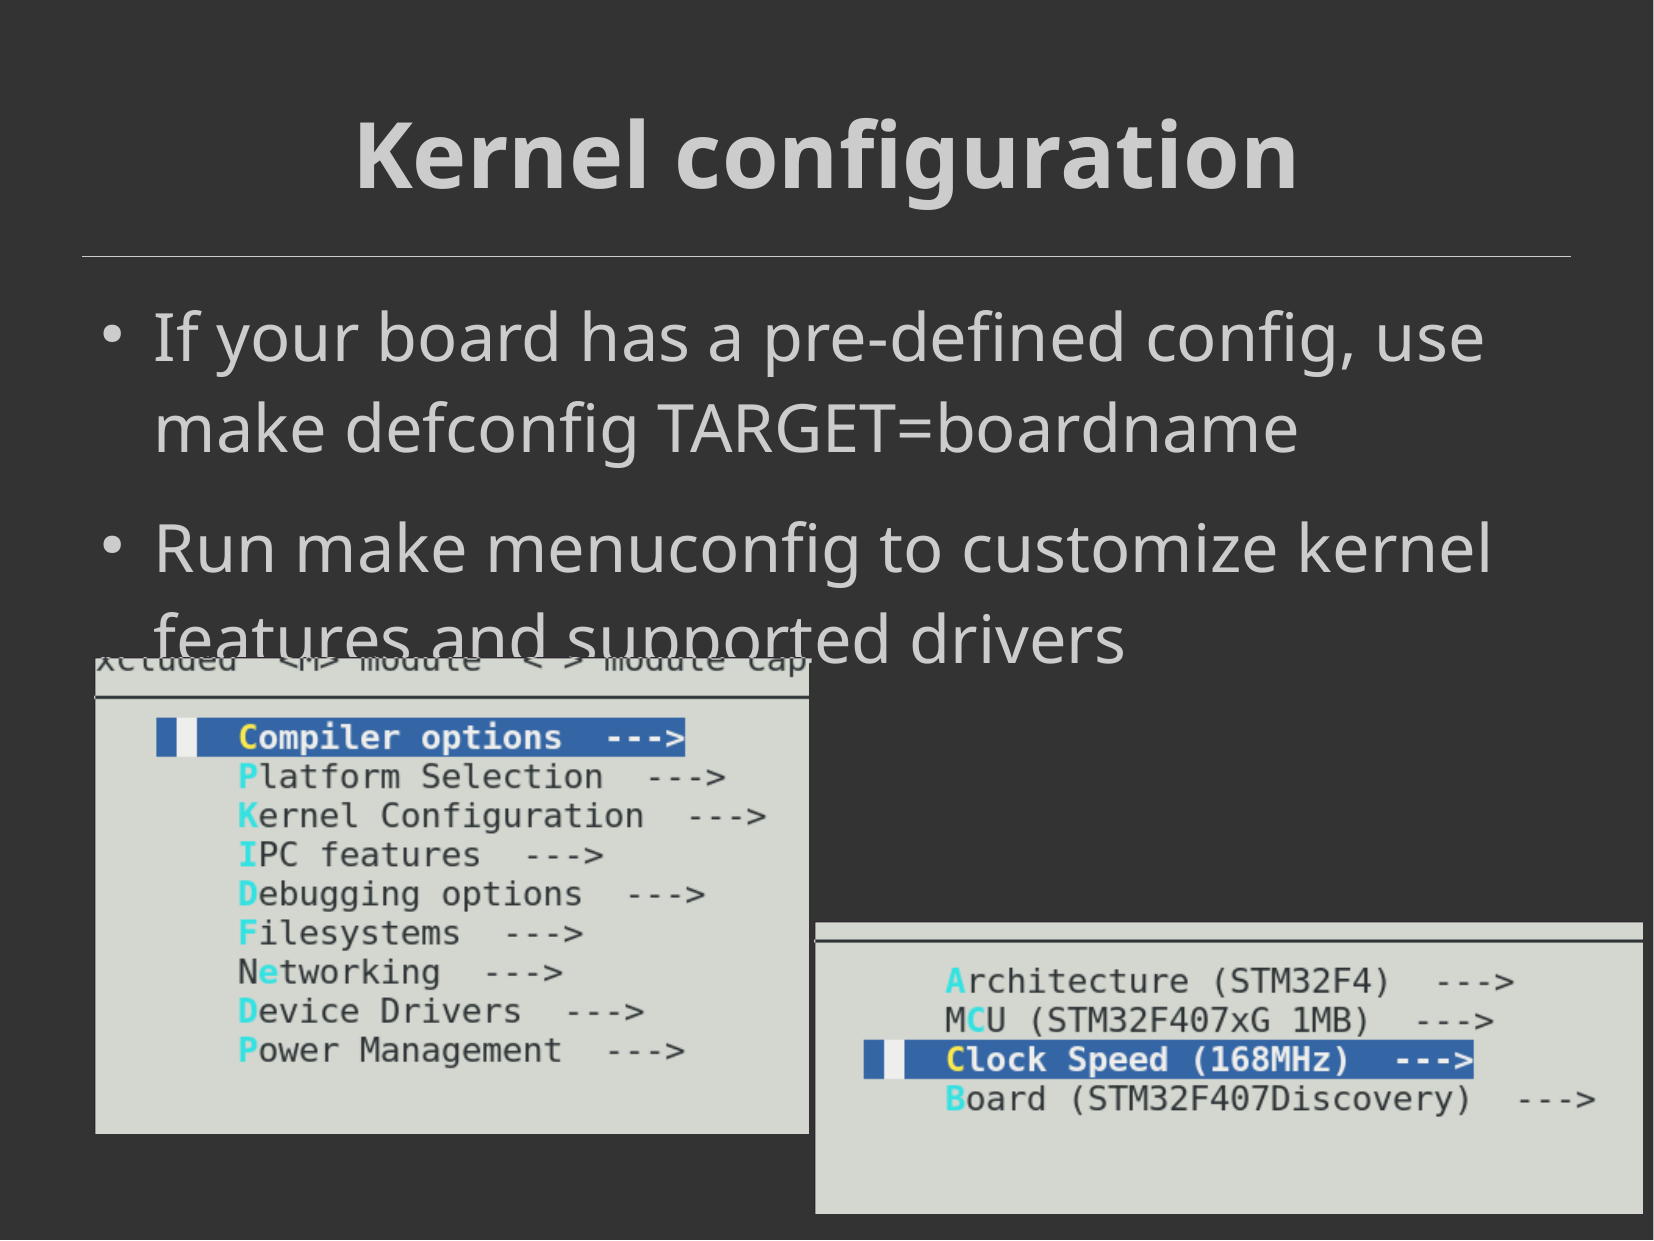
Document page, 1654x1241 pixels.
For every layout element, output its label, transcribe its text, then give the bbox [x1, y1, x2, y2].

title Kernel configuration [82, 49, 1571, 257]
picture [814, 921, 1643, 1214]
list If your board has a pre-defined config, use make defconfig TARGET=boardname Run make menuconfig to customize kernel features and supported drivers [82, 290, 1571, 1010]
picture [94, 657, 809, 1134]
